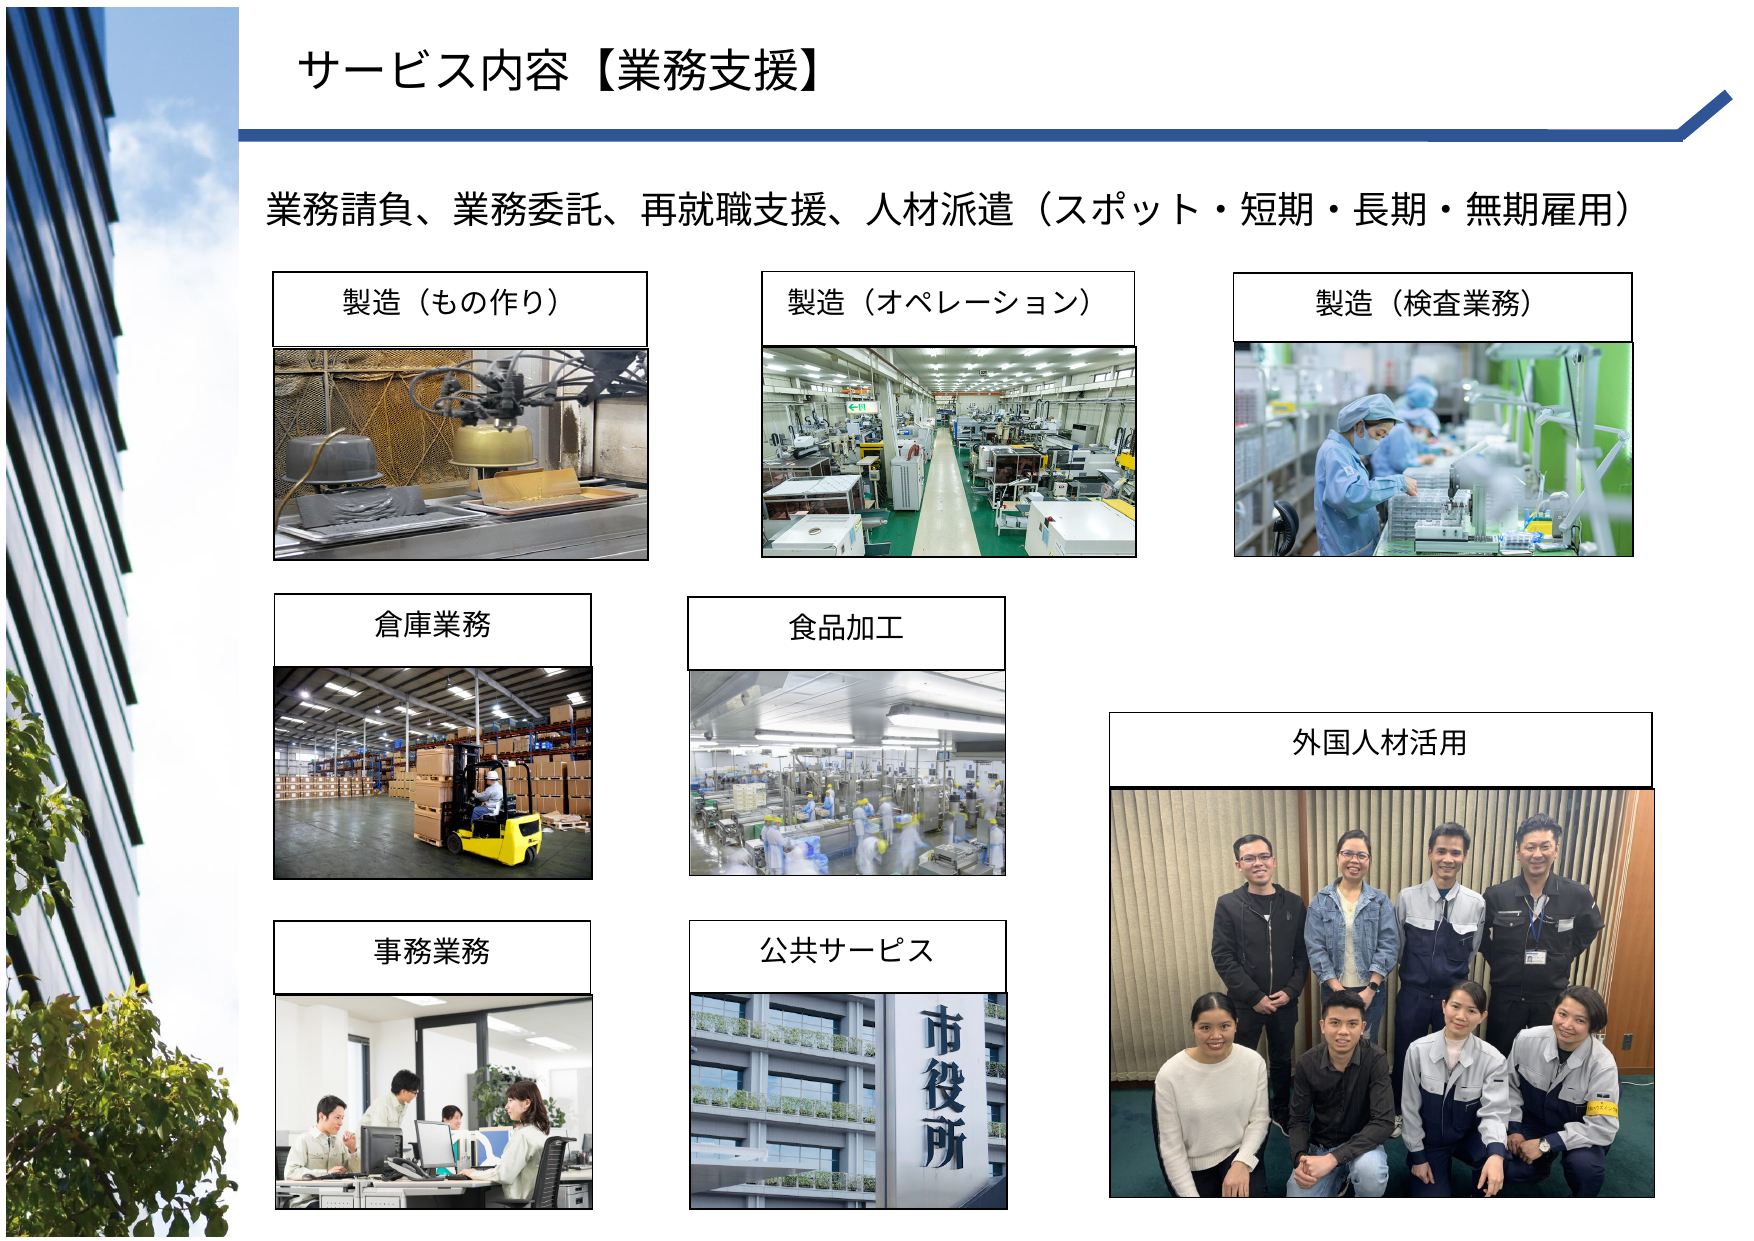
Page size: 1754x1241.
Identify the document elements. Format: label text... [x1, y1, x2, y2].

text_box 外国人材活用 [1109, 712, 1652, 787]
picture [276, 995, 592, 1209]
picture [1110, 789, 1654, 1197]
picture [274, 350, 648, 559]
picture [762, 347, 1136, 557]
picture [274, 668, 592, 879]
text_box 製造（オペレーション） [762, 271, 1135, 347]
text_box 食品加工 [688, 596, 1005, 670]
title サービス内容【業務支援】 [250, 15, 1654, 124]
picture [1235, 343, 1632, 556]
text_box 製造（検査業務） [1233, 272, 1632, 342]
text_box 業務請負、業務委託、再就職支援、人材派遣（スポット・短期・長期・無期雇用） [250, 173, 1680, 268]
picture [690, 671, 1005, 875]
text_box 製造（もの作り） [272, 272, 648, 347]
text_box 倉庫業務 [274, 594, 592, 668]
picture [690, 994, 1007, 1209]
picture [6, 7, 239, 1237]
text_box 公共サーピス [689, 920, 1007, 994]
text_box 事務業務 [274, 920, 591, 994]
